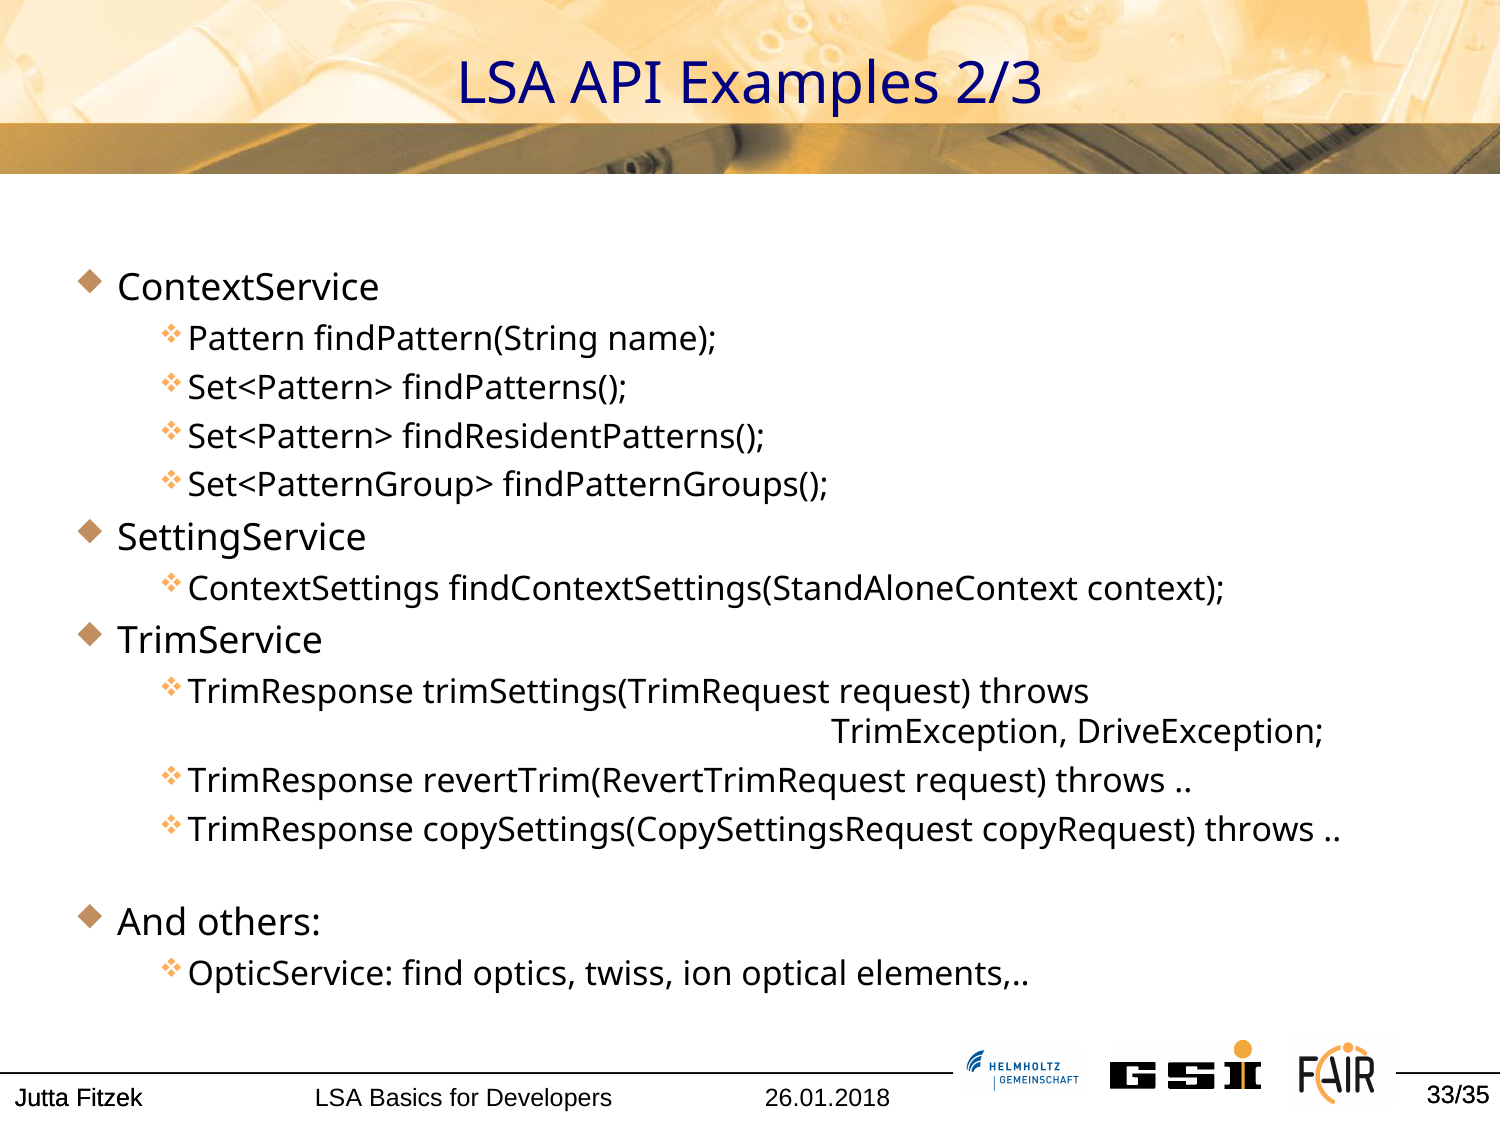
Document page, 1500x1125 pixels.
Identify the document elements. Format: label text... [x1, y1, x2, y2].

picture [1110, 1040, 1261, 1089]
list ContextService Pattern findPattern(String name); Set<Pattern> findPatterns(); Set<Pattern> findResidentPatterns(); Set<PatternGroup> findPatternGroups(); SettingService ContextSettings findContextSettings(StandAloneContext context); TrimService TrimResponse trimSettings(TrimRequest request) throws TrimException, DriveException; TrimResponse revertTrim(RevertTrimRequest request) throws .. TrimResponse copySettings(CopySettingsRequest copyRequest) throws .. And others: OpticService: find optics, twiss, ion optical elements,.. [75, 263, 1425, 1006]
title LSA API Examples 2/3 [75, 0, 1425, 174]
picture [960, 1046, 1084, 1095]
picture [1287, 1034, 1396, 1106]
picture [0, 0, 1500, 175]
